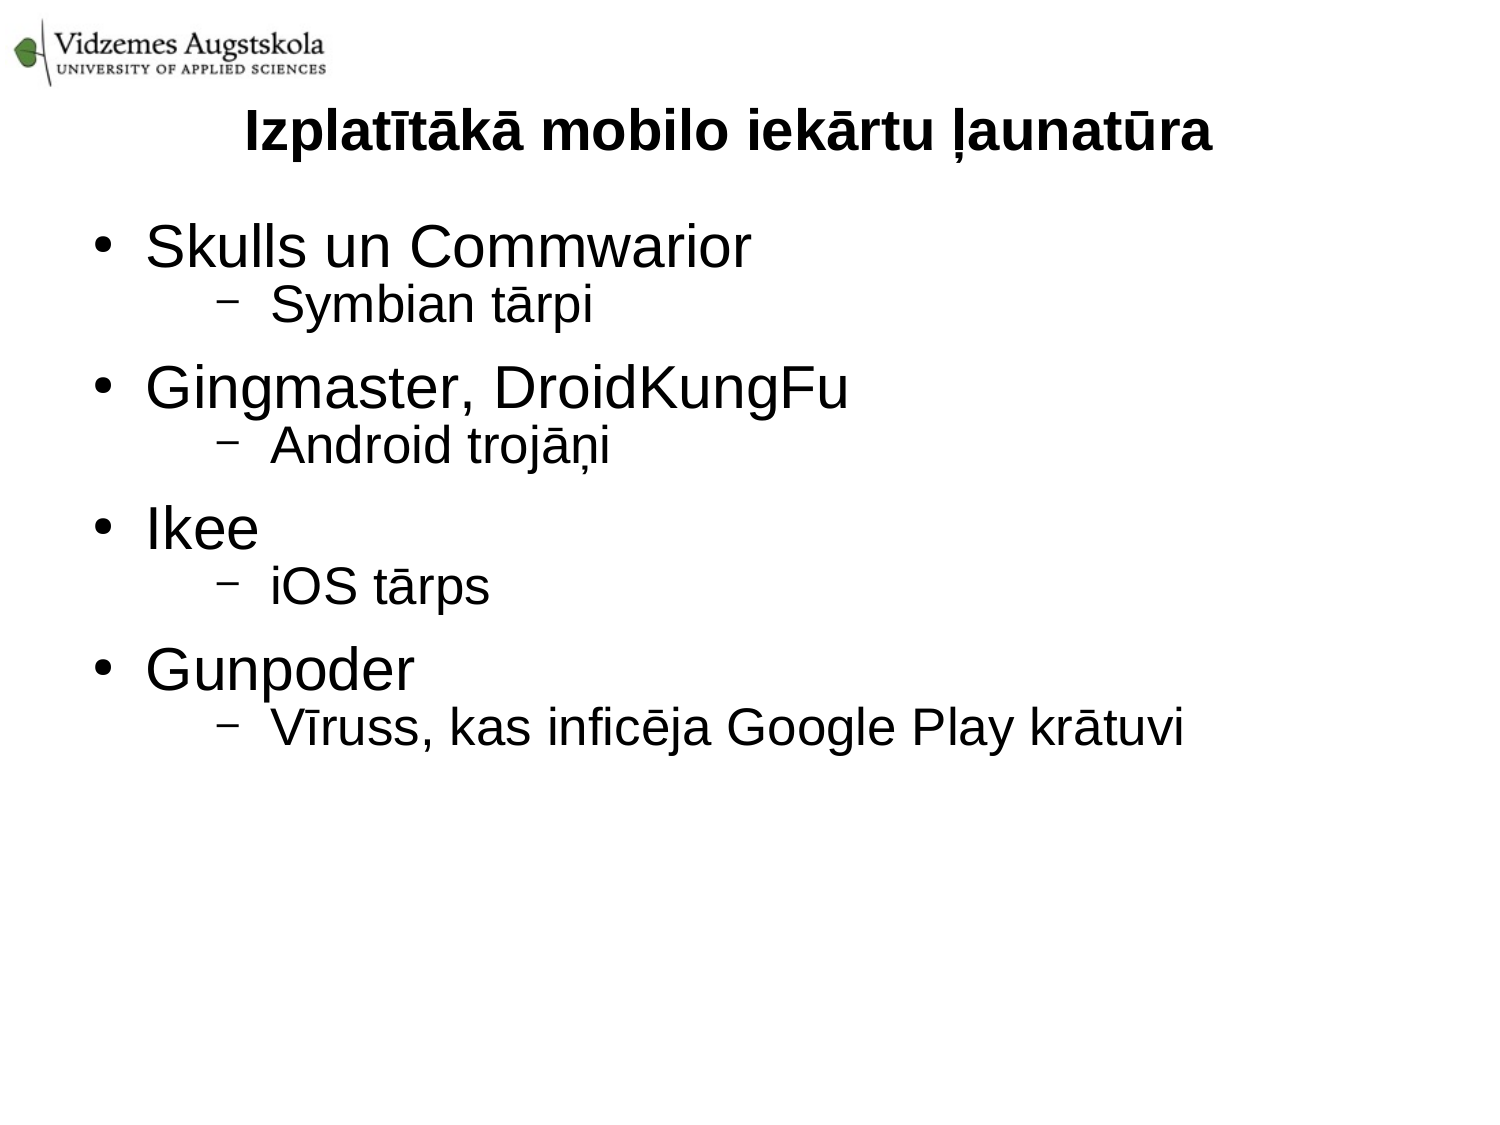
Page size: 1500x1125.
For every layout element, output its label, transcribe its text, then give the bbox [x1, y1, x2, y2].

title Izplatītākā mobilo iekārtu ļaunatūra [85, 87, 1372, 177]
list Skulls un Commwarior Symbian tārpi Gingmaster, DroidKungFu Android trojāņi Ikee iOS tārps Gunpoder Vīruss, kas inficēja Google Play krātuvi [74, 214, 1424, 1004]
picture [5, 2, 334, 102]
